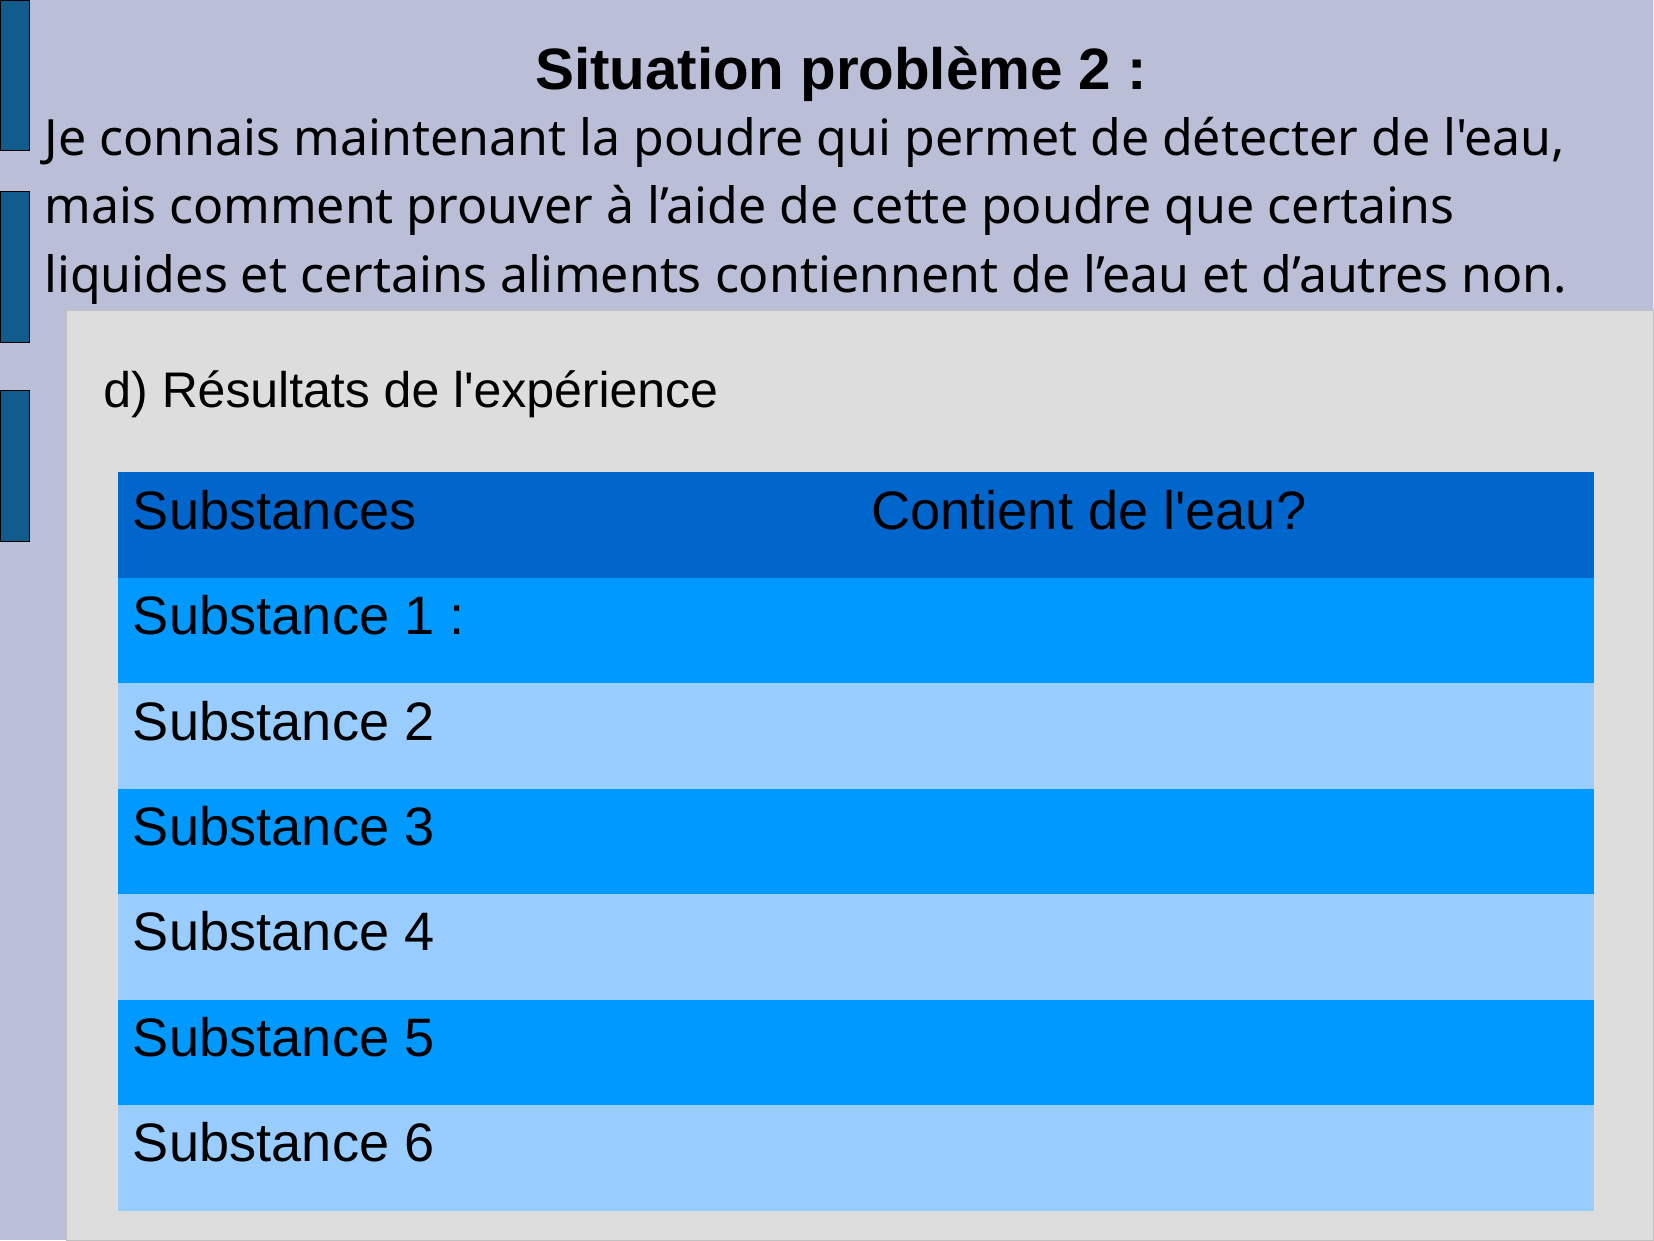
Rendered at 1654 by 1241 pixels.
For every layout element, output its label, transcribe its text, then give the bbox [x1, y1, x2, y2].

table_cell Substance 2 [118, 683, 856, 789]
table_cell Substance 4 [118, 894, 856, 1000]
table_header Substances [118, 472, 856, 578]
table_cell [856, 1000, 1594, 1105]
table_cell [856, 578, 1594, 683]
table_cell Substance 6 [118, 1105, 856, 1211]
table_cell Substance 1 : [118, 578, 856, 683]
table_cell [856, 894, 1594, 1000]
text_box d) Résultats de l'expérience [88, 354, 1595, 510]
table_cell Substance 3 [118, 789, 856, 894]
table_cell [856, 1105, 1594, 1211]
table_header Contient de l'eau? [856, 472, 1594, 578]
table_cell [856, 683, 1594, 789]
table_cell [856, 789, 1594, 894]
table_cell Substance 5 [118, 1000, 856, 1105]
text_box Situation problème 2 : Je connais maintenant la poudre qui permet de détecter de l'eau, mais comment prouver à l’aide de cette poudre que certains liquides et certains aliments contiennent de l’eau et d’autres non. [29, 29, 1654, 321]
